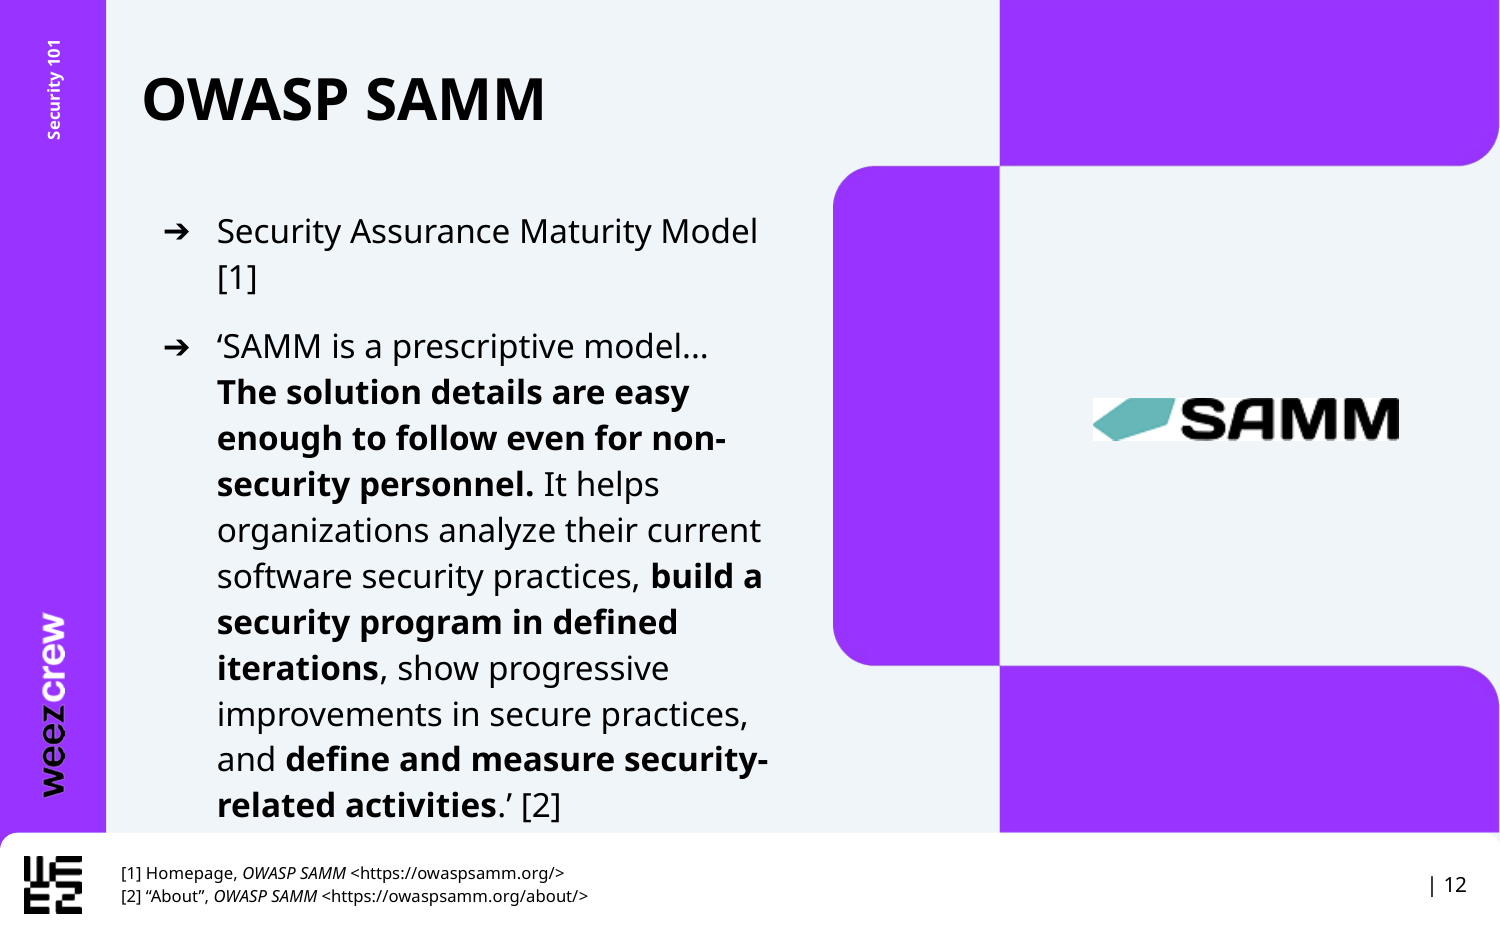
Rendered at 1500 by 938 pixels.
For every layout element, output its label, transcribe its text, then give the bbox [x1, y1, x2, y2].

list Security Assurance Maturity Model [1] ‘SAMM is a prescriptive model... The solution details are easy enough to follow even for non-security personnel. It helps organizations analyze their current software security practices, build a security program in defined iterations, show progressive improvements in secure practices, and define and measure security-related activities.’ [2] [126, 188, 788, 809]
picture [833, 0, 1500, 833]
picture [24, 856, 82, 914]
title OWASP SAMM [126, 24, 806, 170]
subtitle [1] Homepage, OWASP SAMM <https://owaspsamm.org/> [2] “About”, OWASP SAMM <https://owaspsamm.org/about/> [106, 832, 1394, 938]
slide_number | <number> [1394, 850, 1482, 922]
title Security 101 [0, 24, 107, 497]
picture [43, 612, 65, 798]
